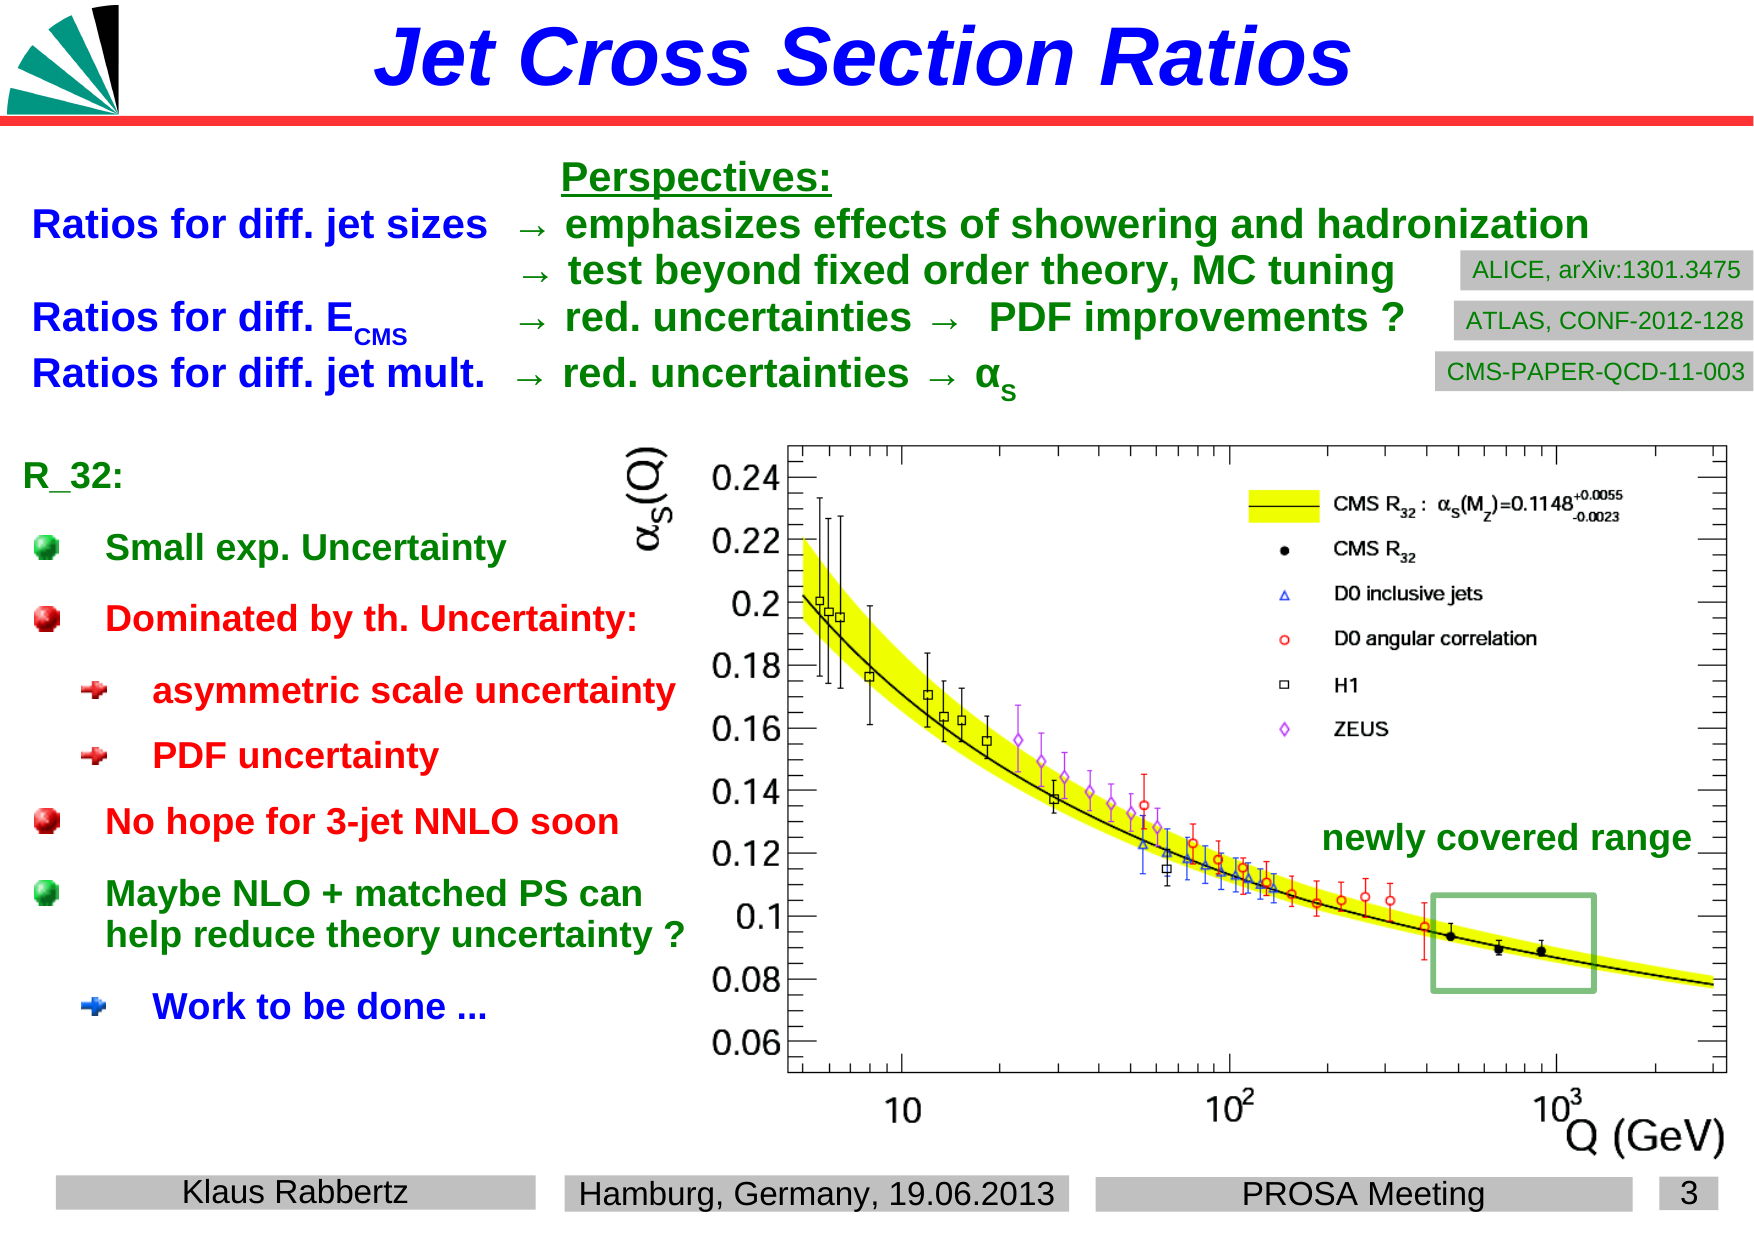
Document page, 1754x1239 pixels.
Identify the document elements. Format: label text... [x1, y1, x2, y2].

picture [7, 5, 119, 116]
text_box newly covered range [1309, 810, 1705, 865]
picture [621, 438, 1731, 1169]
list R_32: Small exp. Uncertainty Dominated by th. Uncertainty: asymmetric scale uncertainty PDF uncertainty No hope for 3-jet NNLO soon Maybe NLO + matched PS can help reduce theory uncertainty ? Work to be done ... [22, 454, 715, 1094]
text_box Perspectives: Ratios for diff. jet sizes → emphasizes effects of showering and hadronization → test beyond fixed order theory, MC tuning Ratios for diff. ECMS → red. uncertainties → PDF improvements ? Ratios for diff. jet mult. → red. uncertainties → αS [19, 148, 1604, 413]
text_box ALICE, arXiv:1301.3475 [1460, 250, 1754, 291]
title Jet Cross Section Ratios [123, 0, 1606, 114]
text_box ATLAS, CONF-2012-128 [1453, 300, 1754, 341]
text_box CMS-PAPER-QCD-11-003 [1604, 351, 1754, 392]
